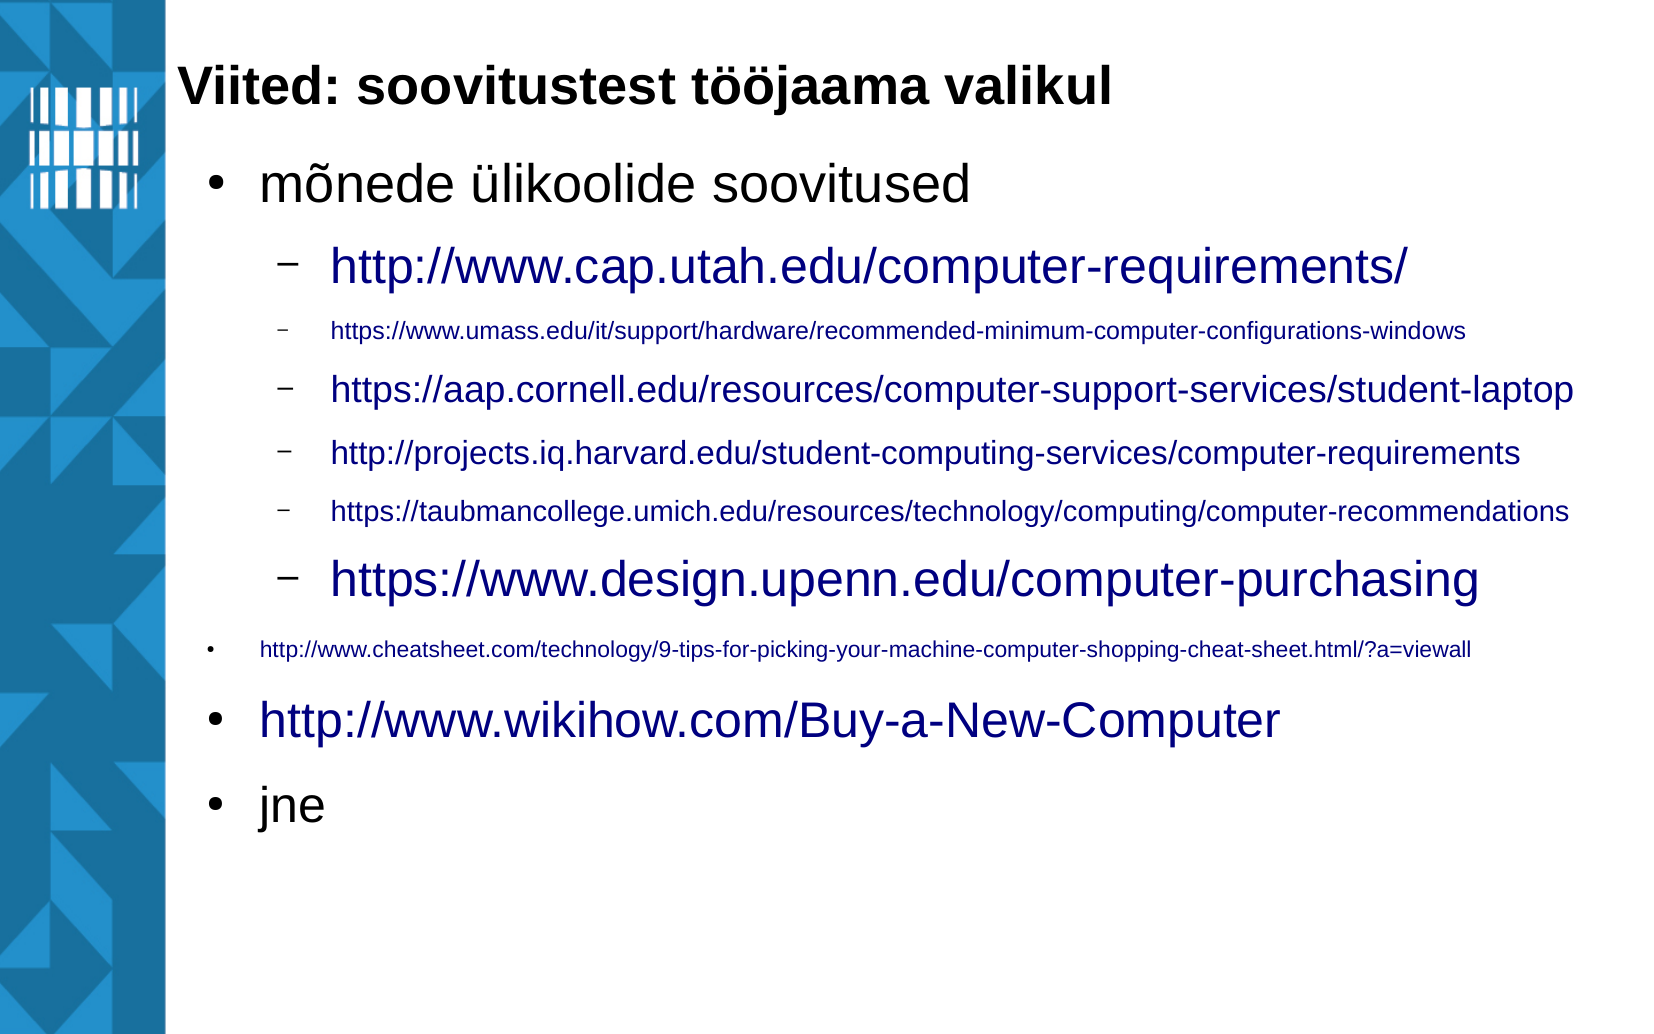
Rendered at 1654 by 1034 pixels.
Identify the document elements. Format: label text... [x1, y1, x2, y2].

title Viited: soovitustest tööjaama valikul [177, 41, 1630, 130]
list mõnede ülikoolide soovitused http://www.cap.utah.edu/computer-requirements/ https://www.umass.edu/it/support/hardware/recommended-minimum-computer-configurations-windows https://aap.cornell.edu/resources/computer-support-services/student-laptop http://projects.iq.harvard.edu/student-computing-services/computer-requirements https://taubmancollege.umich.edu/resources/technology/computing/computer-recommendations https://www.design.upenn.edu/computer-purchasing http://www.cheatsheet.com/technology/9-tips-for-picking-your-machine-computer-shopping-cheat-sheet.html/?a=viewall http://www.wikihow.com/Buy-a-New-Computer jne [188, 153, 1630, 957]
